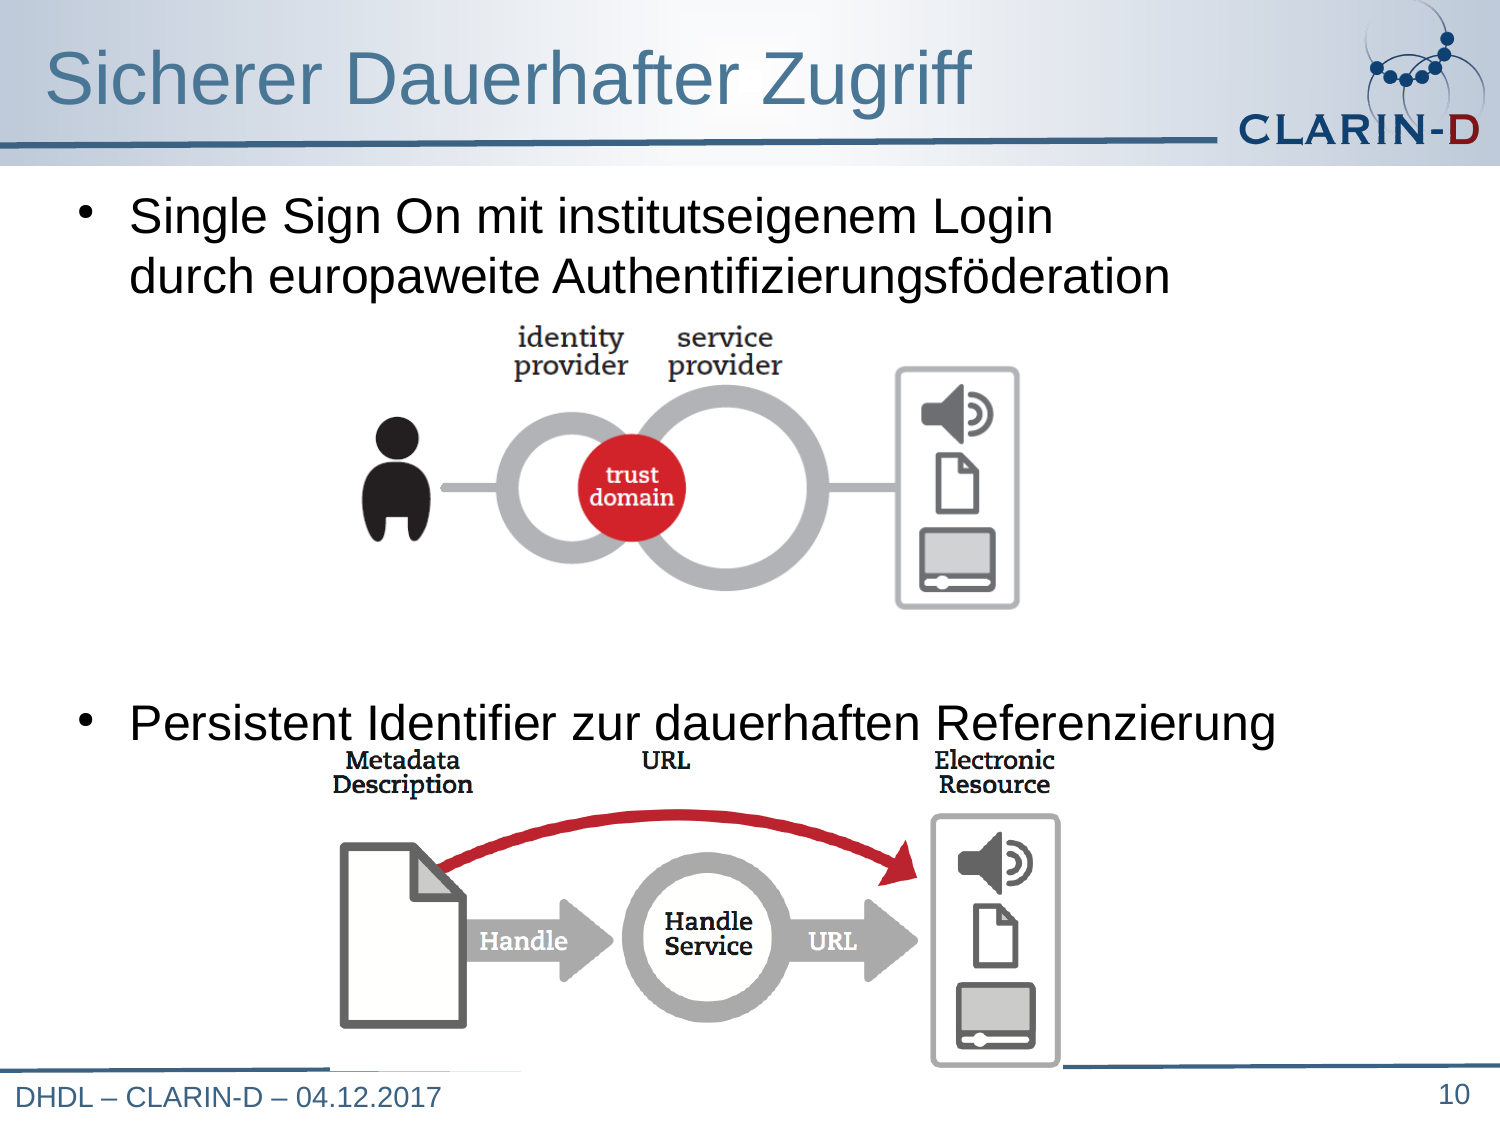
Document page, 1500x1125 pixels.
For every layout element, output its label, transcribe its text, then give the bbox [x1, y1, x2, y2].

list Single Sign On mit institutseigenem Login durch europaweite Authentifizierungsföderation Persistent Identifier zur dauerhaften Referenzierung [59, 183, 1447, 1010]
picture [346, 316, 1034, 621]
text_box Sicherer Dauerhafter Zugriff [29, 29, 1182, 129]
text_box <number> [1423, 1067, 1500, 1113]
picture [330, 744, 1063, 1071]
picture [0, 0, 1500, 166]
